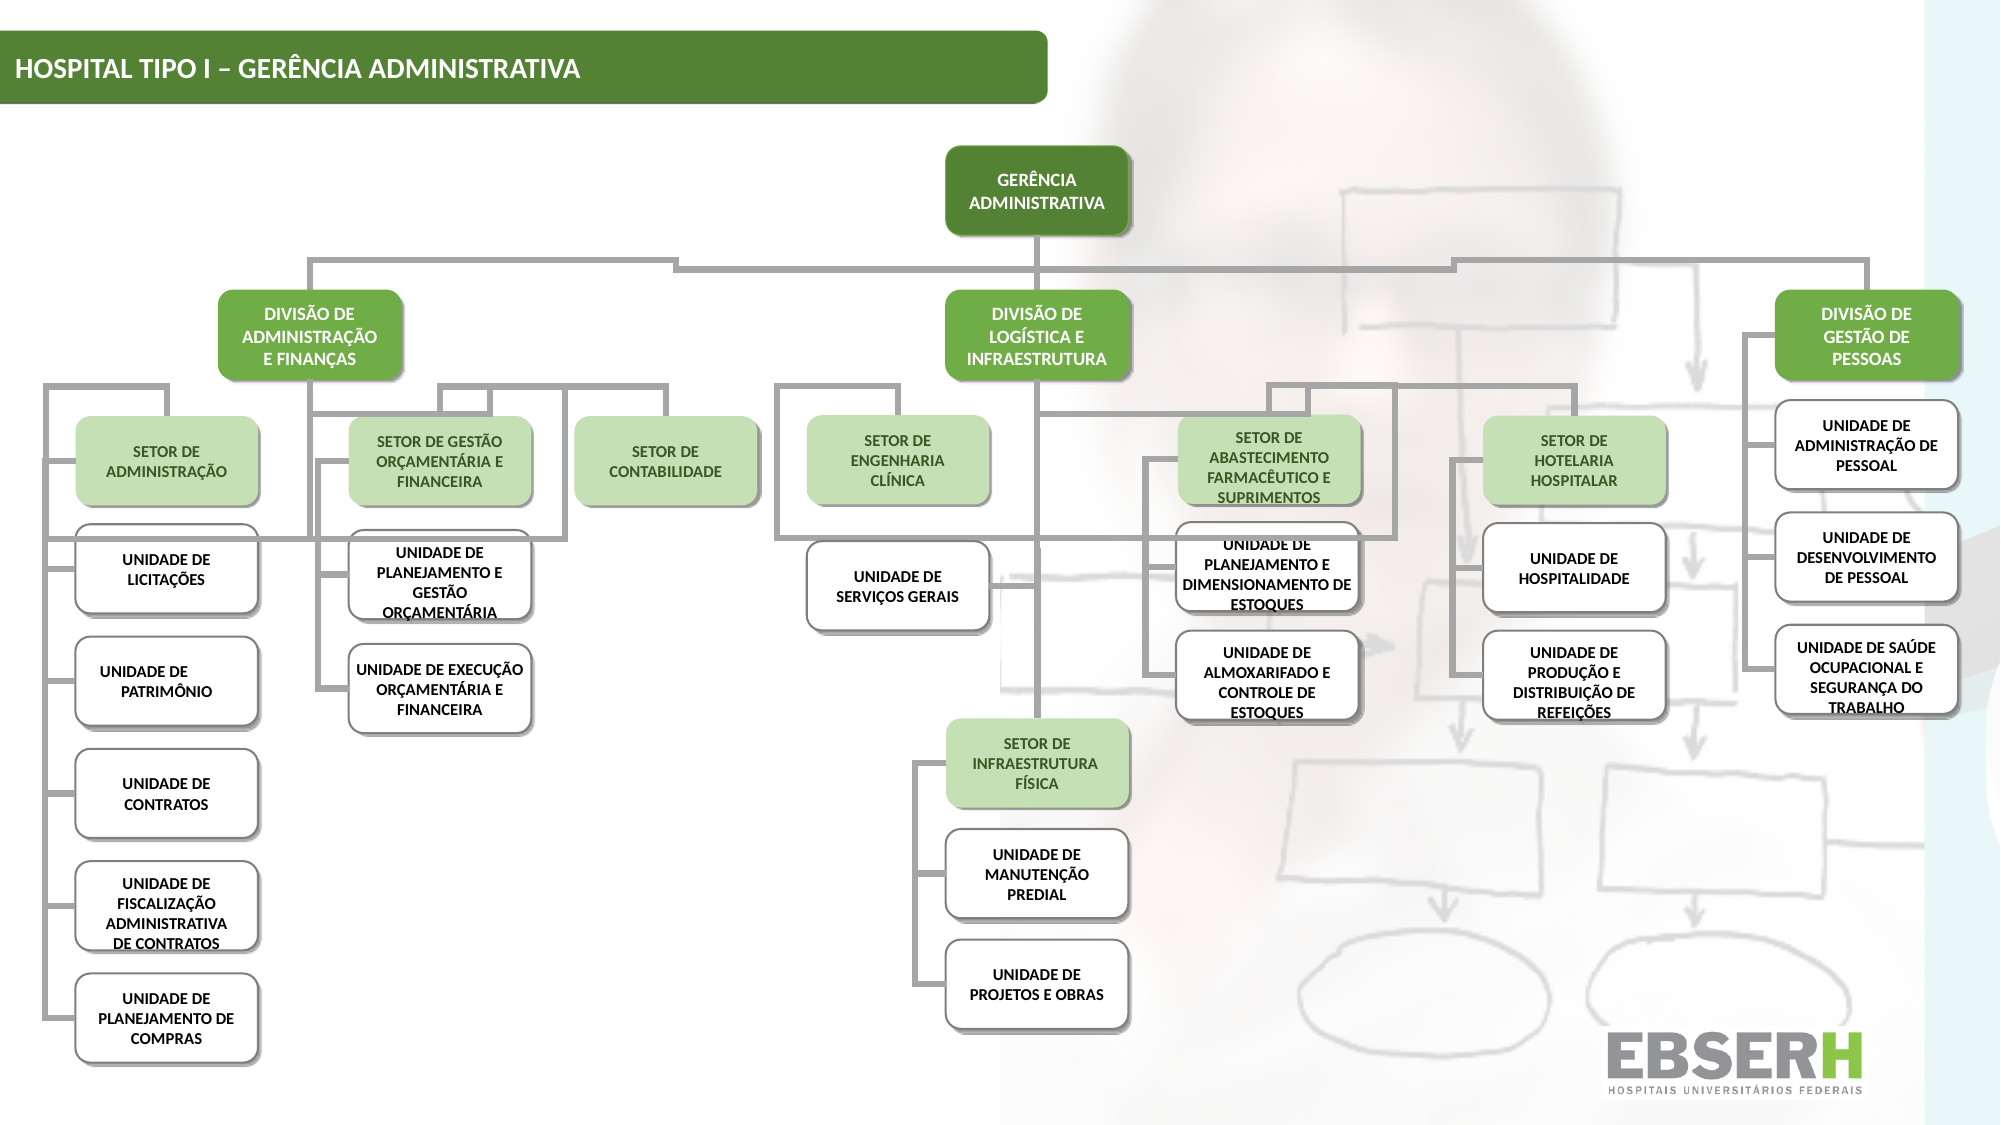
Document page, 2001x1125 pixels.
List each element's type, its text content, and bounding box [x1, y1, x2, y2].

text_box GERÊNCIA ADMINISTRATIVA [945, 145, 1129, 236]
text_box SETOR DE ADMINISTRAÇÃO [75, 416, 259, 506]
text_box SETOR DE HOTELARIA HOSPITALAR [1483, 415, 1666, 505]
text_box UNIDADE DE CONTRATOS [75, 748, 259, 838]
text_box UNIDADE DE LICITAÇÕES [75, 538, 259, 614]
text_box UNIDADE DE HOSPITALIDADE [1483, 523, 1666, 613]
text_box UNIDADE DE DESENVOLVIMENTO DE PESSOAL [1775, 512, 1959, 602]
text_box UNIDADE DE PRODUÇÃO E DISTRIBUIÇÃO DE REFEIÇÕES [1483, 630, 1666, 720]
text_box SETOR DE CONTABILIDADE [574, 416, 758, 506]
text_box UNIDADE DE PLANEJAMENTO E DIMENSIONAMENTO DE ESTOQUES [1176, 522, 1359, 612]
text_box UNIDADE DE LICITAÇÕES [77, 524, 257, 532]
text_box UNIDADE DE FISCALIZAÇÃO ADMINISTRATIVA DE CONTRATOS [75, 861, 259, 951]
text_box SETOR DE GESTÃO ORÇAMENTÁRIA E FINANCEIRA [348, 416, 532, 506]
text_box UNIDADE DE PROJETOS E OBRAS [945, 939, 1129, 1029]
text_box UNIDADE DE SERVIÇOS GERAIS [806, 541, 990, 631]
text_box UNIDADE DE PATRIMÔNIO [75, 636, 259, 726]
text_box DIVISÃO DE LOGÍSTICA E INFRAESTRUTURA [945, 290, 1129, 380]
text_box UNIDADE DE ADMINISTRAÇÃO DE PESSOAL [1775, 400, 1959, 490]
text_box UNIDADE DE SAÚDE OCUPACIONAL E SEGURANÇA DO TRABALHO [1775, 624, 1959, 714]
text_box SETOR DE ABASTECIMENTO FARMACÊUTICO E SUPRIMENTOS [1177, 414, 1361, 504]
text_box SETOR DE INFRAESTRUTURA FÍSICA [946, 718, 1129, 808]
text_box HOSPITAL TIPO I – GERÊNCIA ADMINISTRATIVA [0, 30, 1048, 103]
text_box UNIDADE DE ALMOXARIFADO E CONTROLE DE ESTOQUES [1176, 630, 1359, 720]
text_box UNIDADE DE EXECUÇÃO ORÇAMENTÁRIA E FINANCEIRA [348, 643, 532, 734]
text_box DIVISÃO DE GESTÃO DE PESSOAS [1775, 290, 1959, 380]
text_box UNIDADE DE PLANEJAMENTO DE COMPRAS [75, 973, 259, 1063]
text_box UNIDADE DE PLANEJAMENTO E GESTÃO ORÇAMENTÁRIA [348, 538, 532, 620]
text_box SETOR DE ENGENHARIA CLÍNICA [806, 415, 990, 505]
text_box DIVISÃO DE ADMINISTRAÇÃO E FINANÇAS [218, 290, 402, 380]
text_box UNIDADE DE MANUTENÇÃO PREDIAL [945, 829, 1129, 919]
